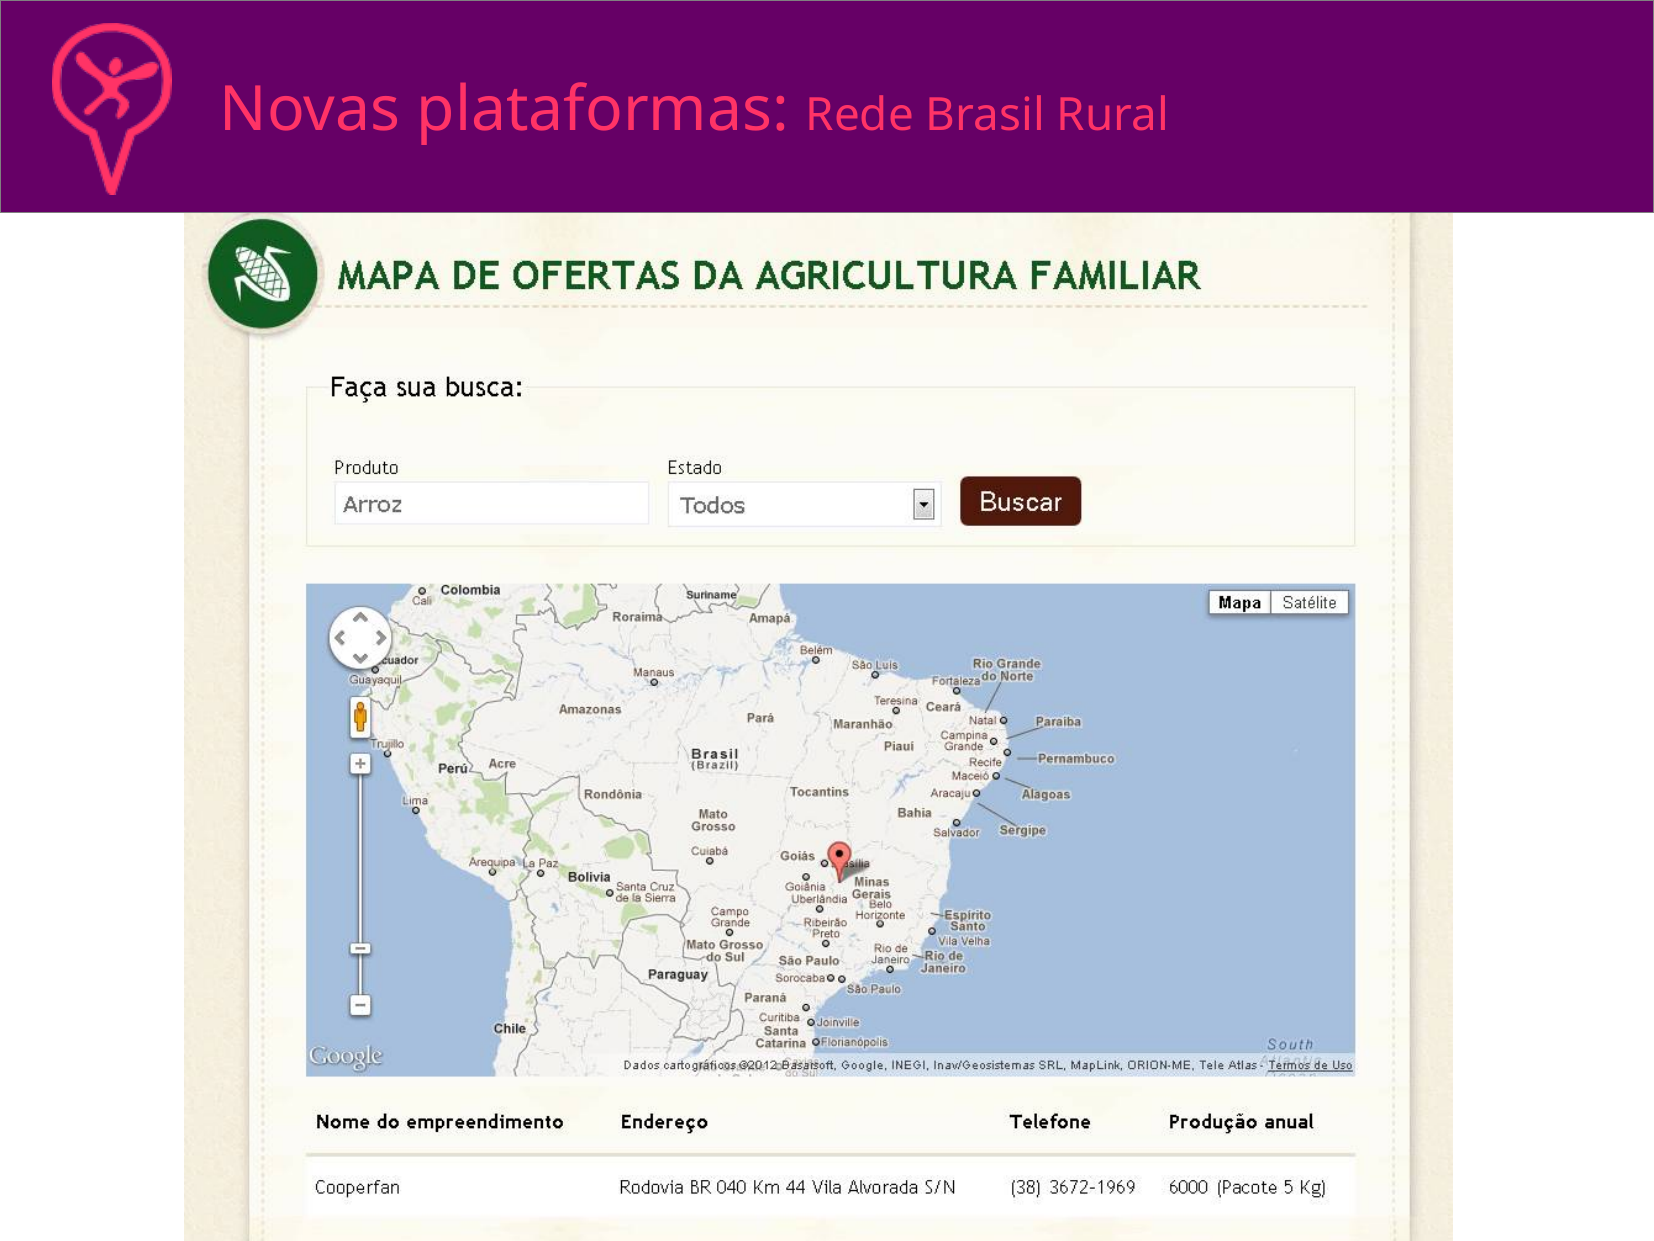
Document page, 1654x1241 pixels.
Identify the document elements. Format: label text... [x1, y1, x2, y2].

title Novas plataformas: Rede Brasil Rural [106, 23, 1595, 190]
list [59, 236, 1630, 1121]
picture [52, 23, 172, 195]
picture [184, 213, 1453, 236]
picture [184, 1121, 1453, 1241]
text_box [0, 0, 1654, 213]
